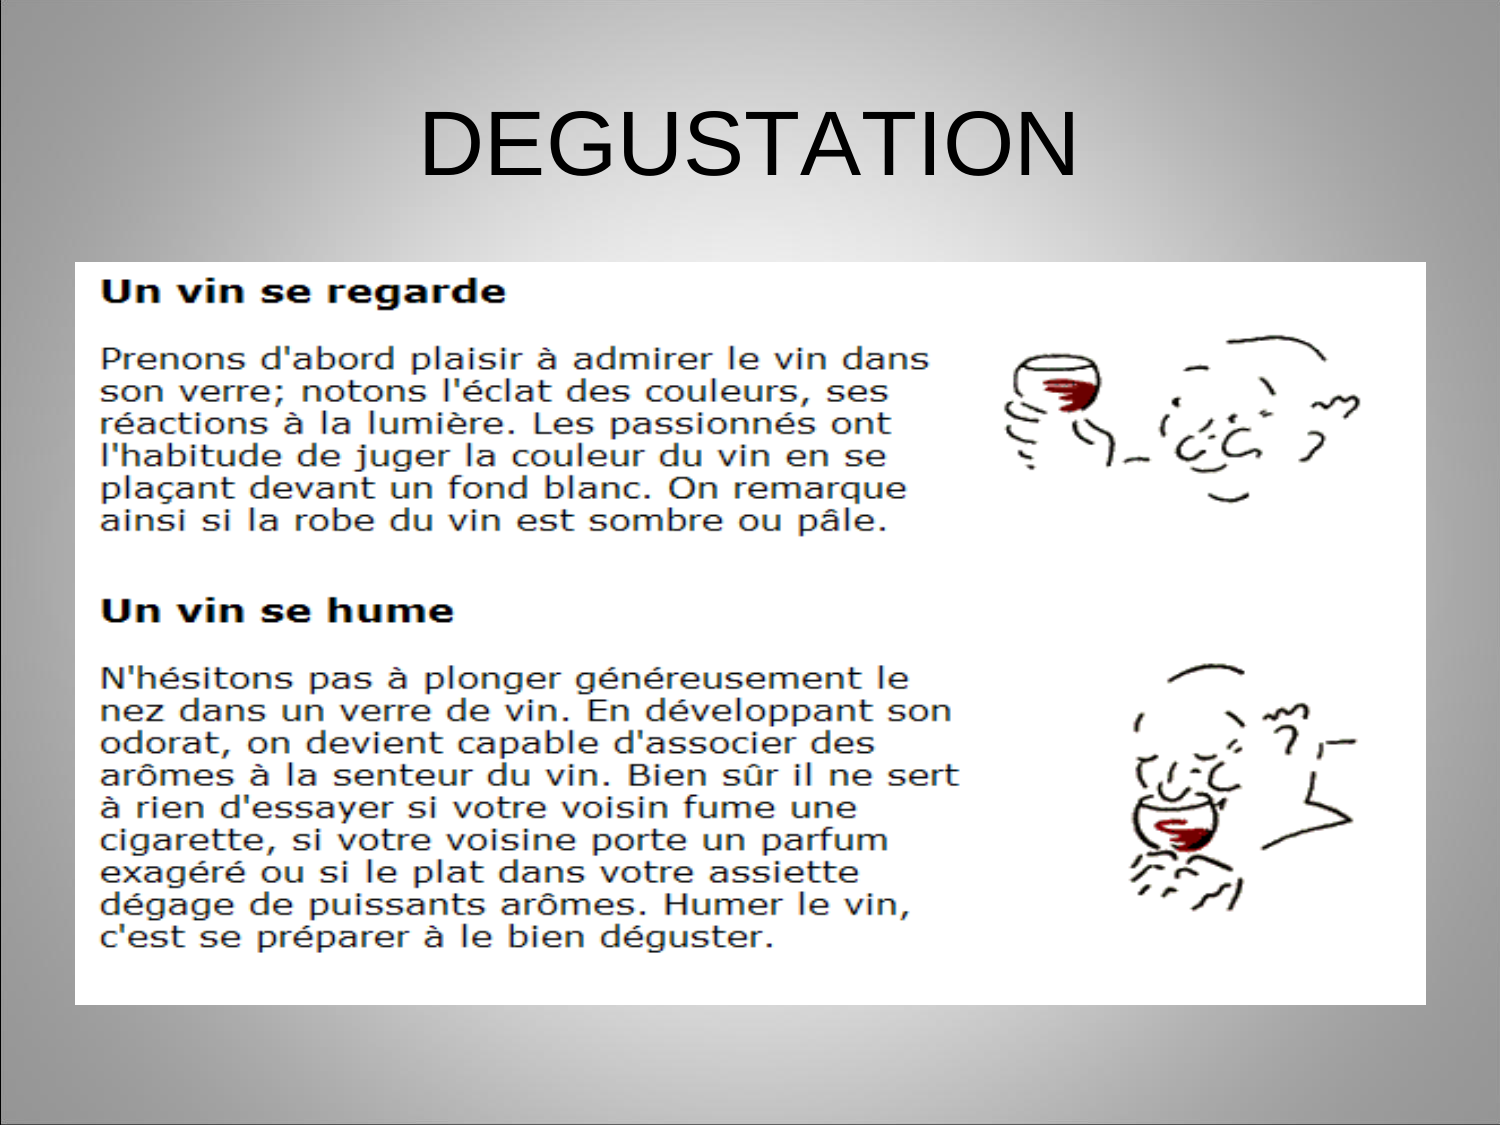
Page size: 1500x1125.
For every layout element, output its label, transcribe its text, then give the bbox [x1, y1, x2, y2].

text_box [75, 262, 1426, 1006]
title DEGUSTATION [75, 45, 1426, 233]
picture [0, 0, 1500, 1125]
